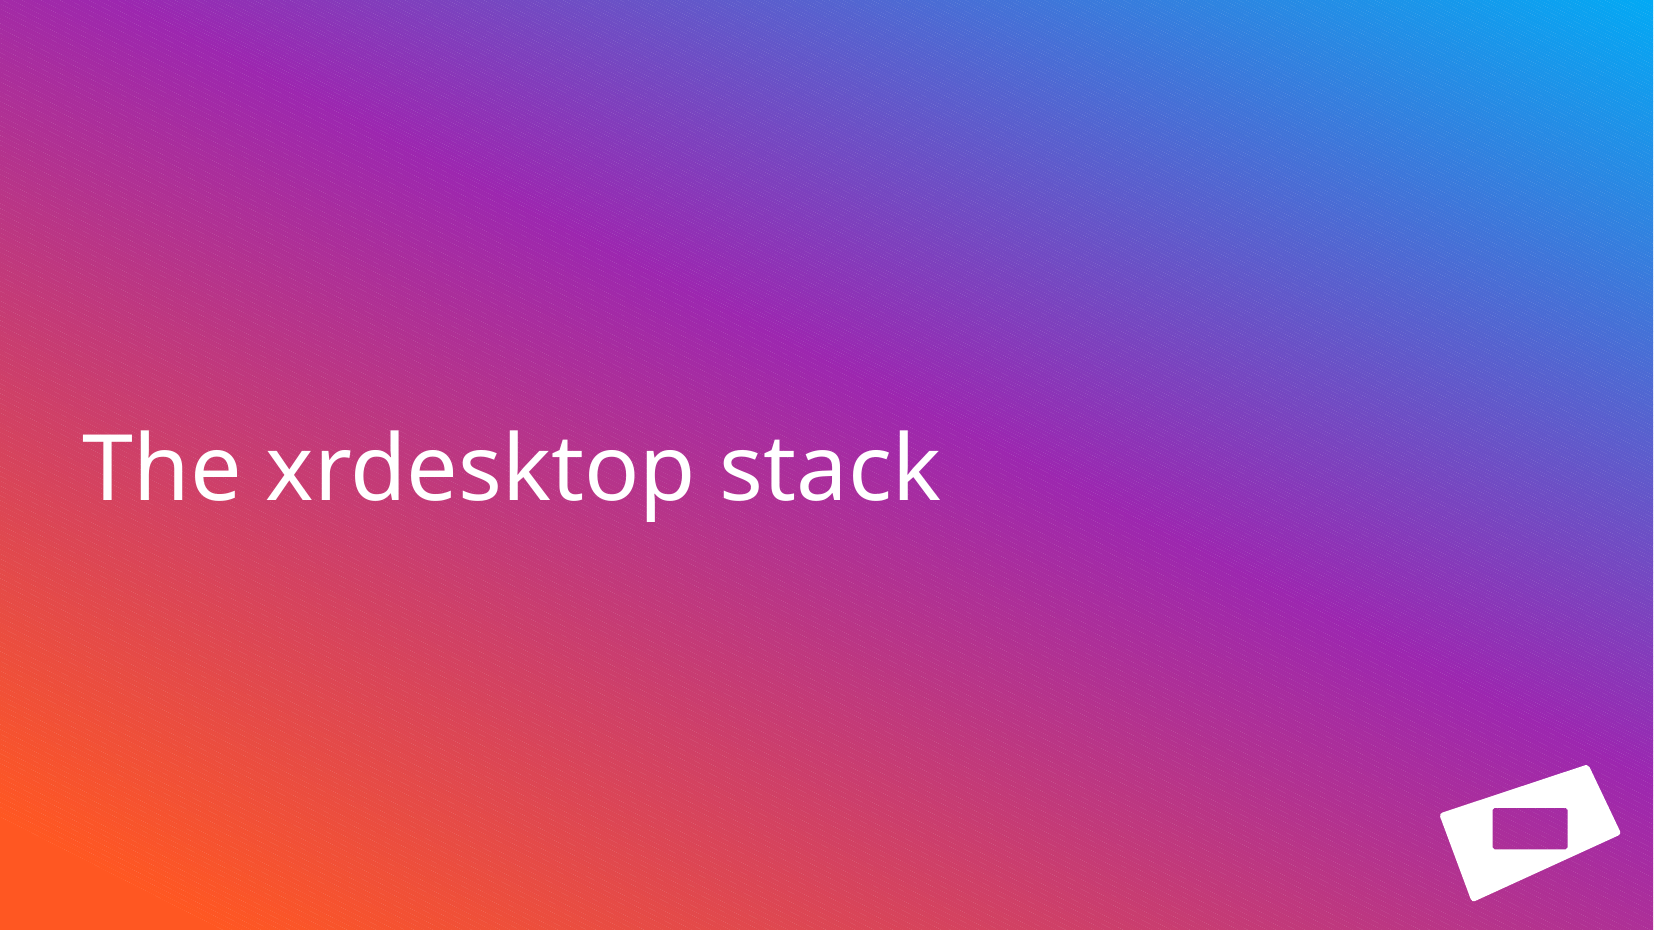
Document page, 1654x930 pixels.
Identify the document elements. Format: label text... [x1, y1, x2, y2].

subtitle The xrdesktop stack [82, 105, 1571, 825]
picture [1440, 765, 1621, 902]
